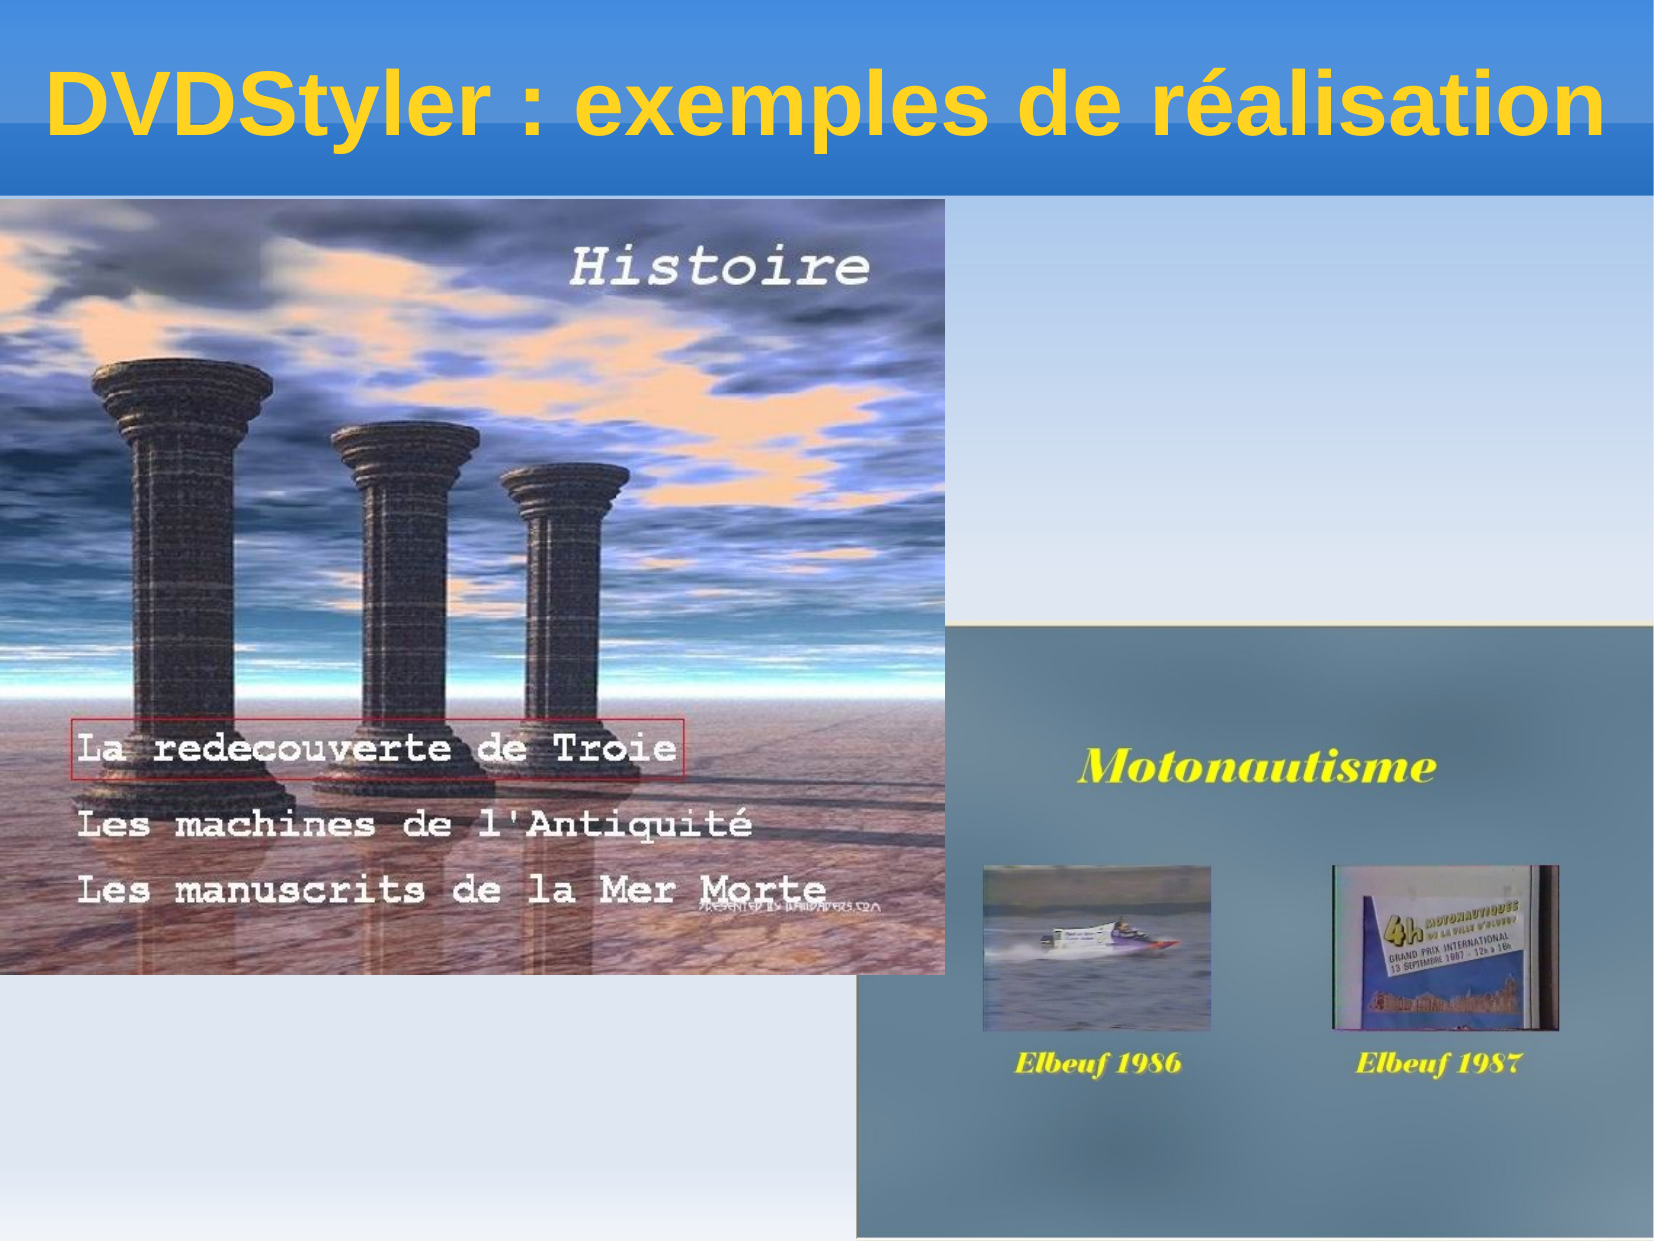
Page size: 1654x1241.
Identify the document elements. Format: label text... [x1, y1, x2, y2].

title DVDStyler : exemples de réalisation [29, 7, 1625, 200]
picture [0, 0, 1654, 1241]
